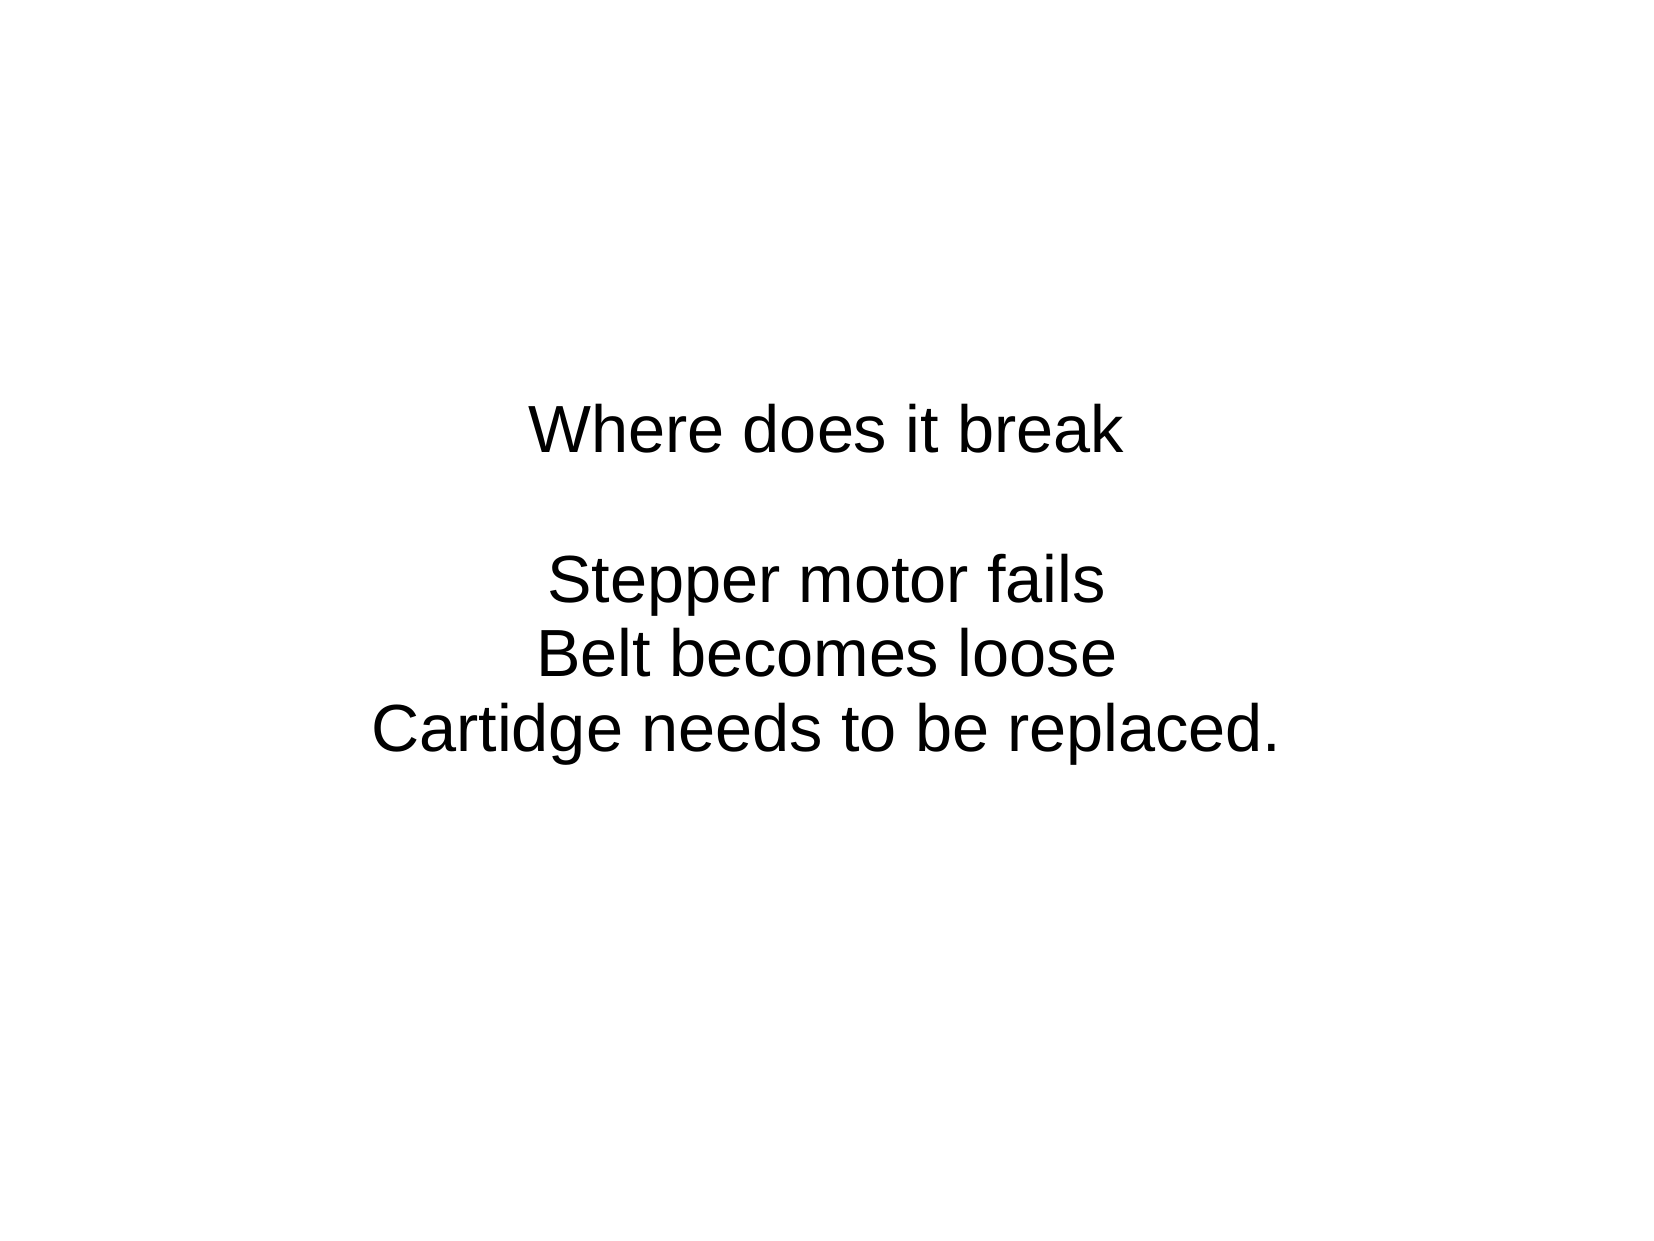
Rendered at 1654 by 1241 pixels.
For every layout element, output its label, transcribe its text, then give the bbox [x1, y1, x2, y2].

subtitle Where does it break Stepper motor fails Belt becomes loose Cartidge needs to be replaced. [82, 49, 1571, 1109]
